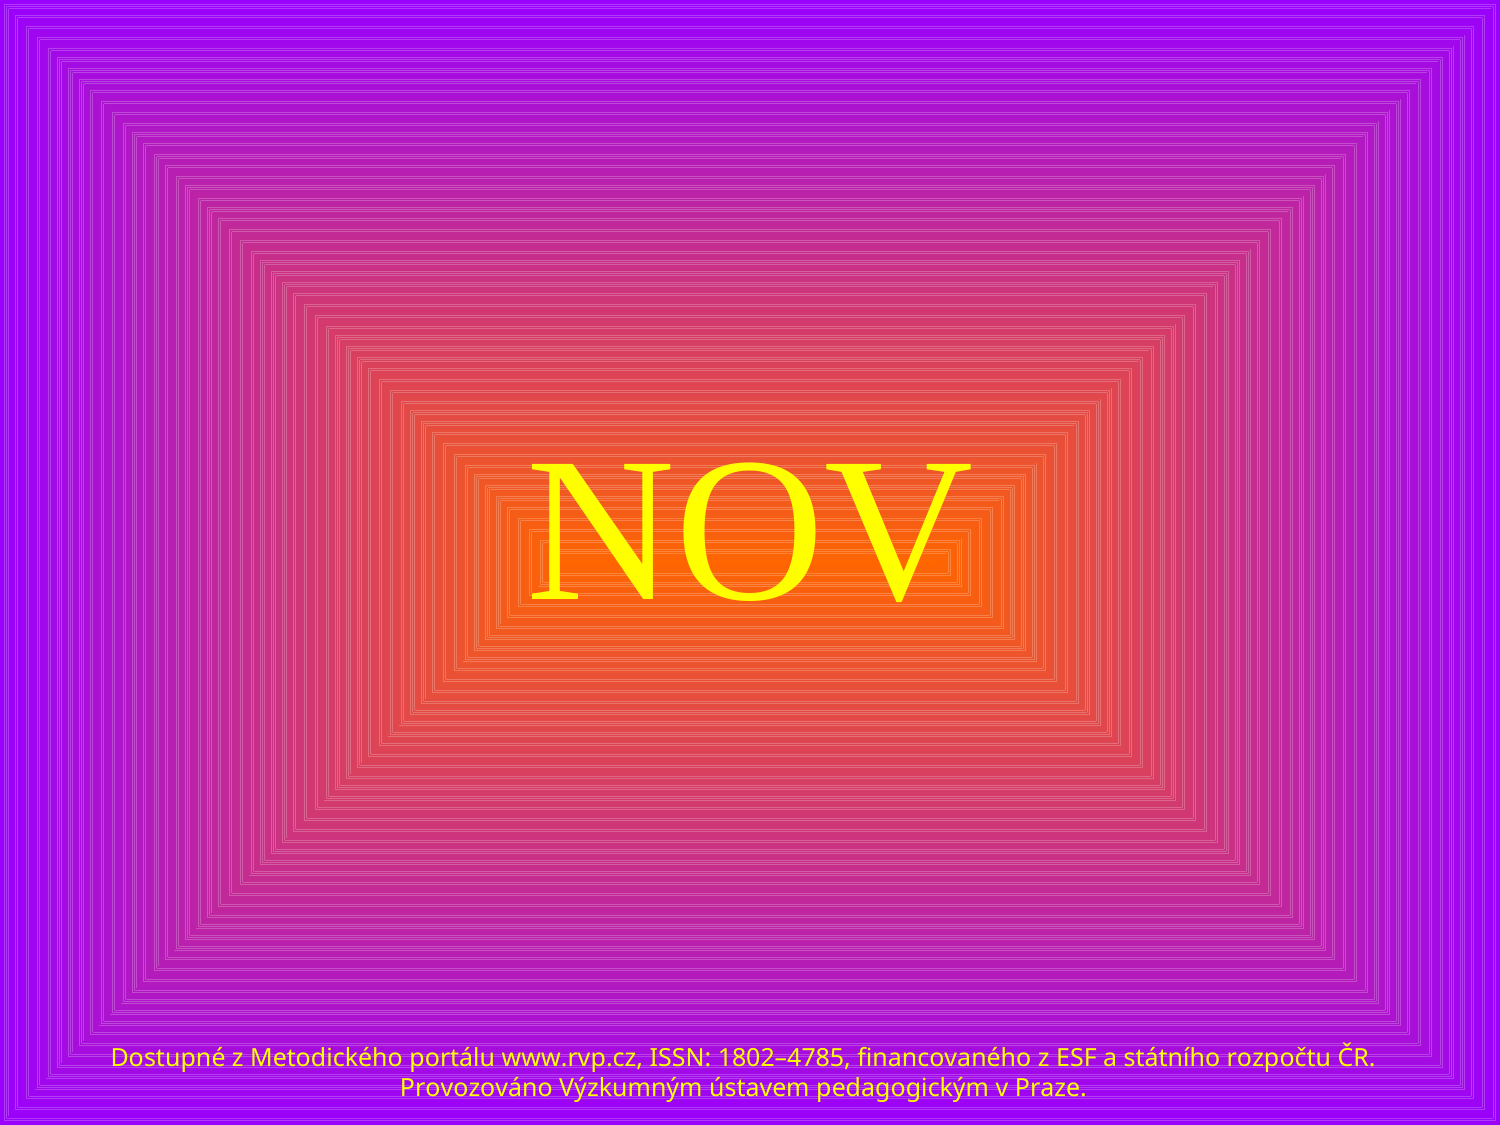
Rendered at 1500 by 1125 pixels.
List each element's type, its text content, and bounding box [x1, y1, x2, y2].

text_box Dostupné z Metodického portálu www.rvp.cz, ISSN: 1802–4785, financovaného z ESF a státního rozpočtu ČR. Provozováno Výzkumným ústavem pedagogickým v Praze. [35, 1041, 1454, 1102]
text_box NOV [0, 385, 1500, 649]
